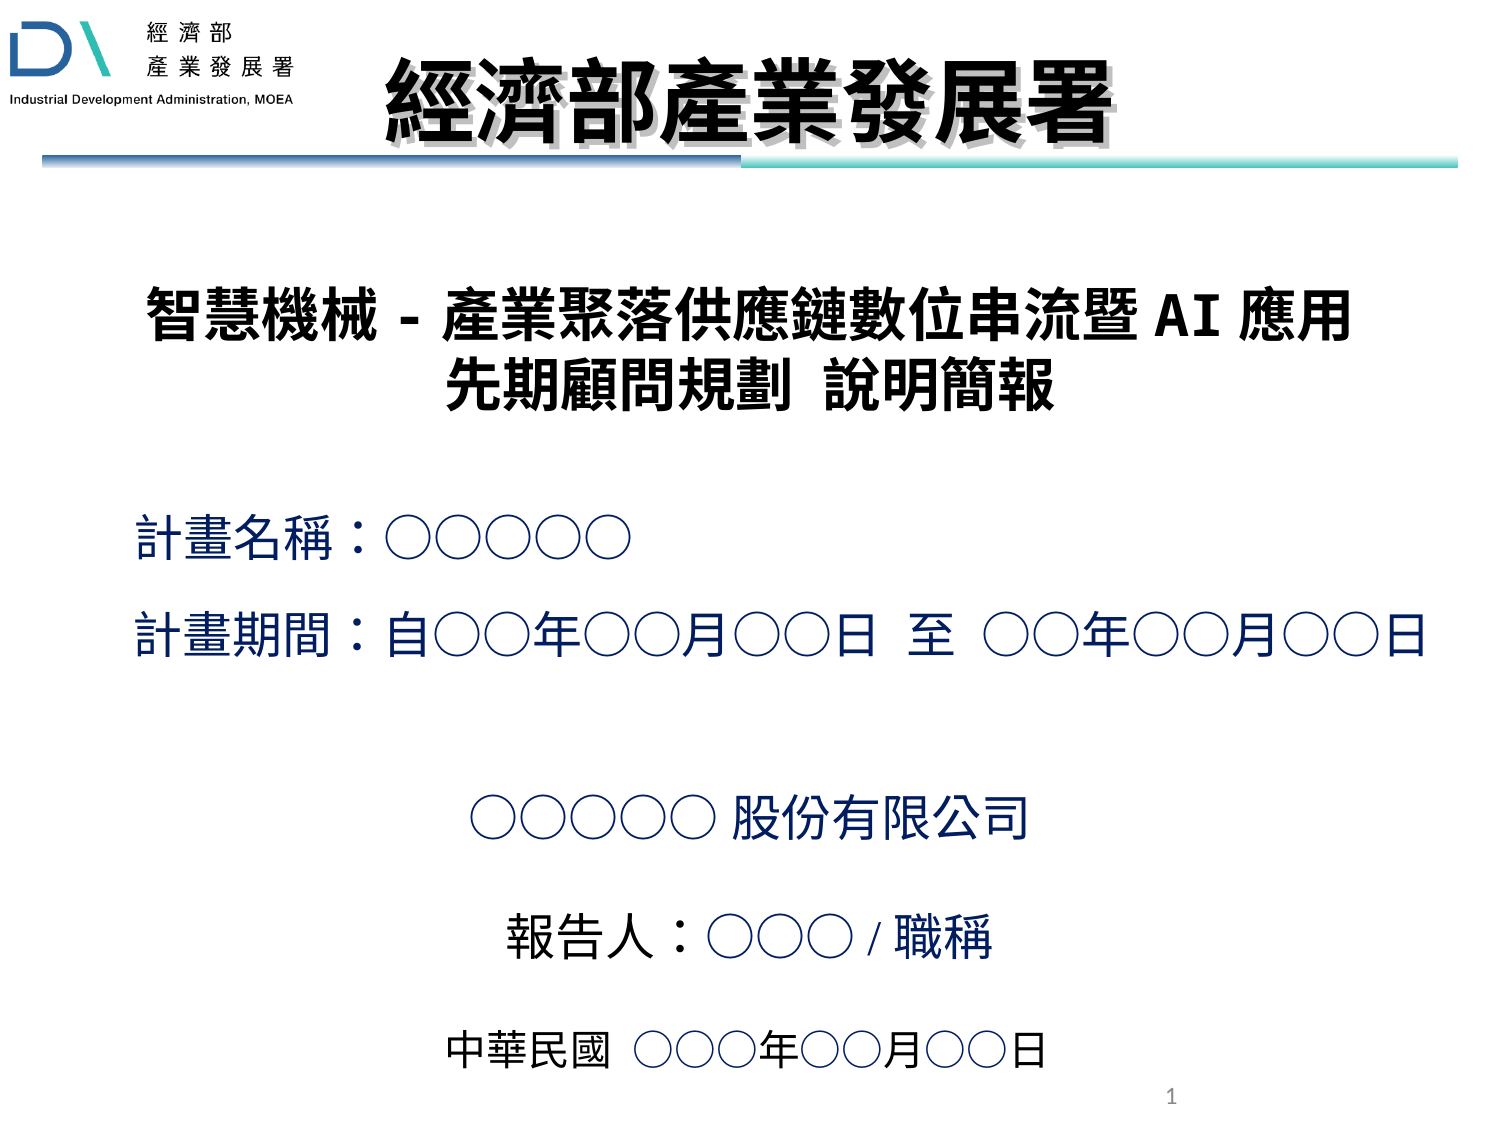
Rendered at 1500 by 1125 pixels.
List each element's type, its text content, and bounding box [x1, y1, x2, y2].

text_box 1 [1149, 1065, 1500, 1125]
text_box 智慧機械-產業聚落供應鏈數位串流暨AI應用 先期顧問規劃 說明簡報 [160, 270, 1340, 427]
text_box 報告人：○○○/職稱 [490, 898, 1008, 973]
text_box ○○○○○股份有限公司 [349, 779, 1151, 854]
title 經濟部產業發展署 [41, 0, 1459, 194]
text_box 計畫期間：自○○年○○月○○日 至 ○○年○○月○○日 [117, 596, 1447, 671]
text_box 中華民國 ○○○年○○月○○日 [430, 1017, 1066, 1082]
text_box 計畫名稱：○○○○○ [118, 499, 649, 574]
